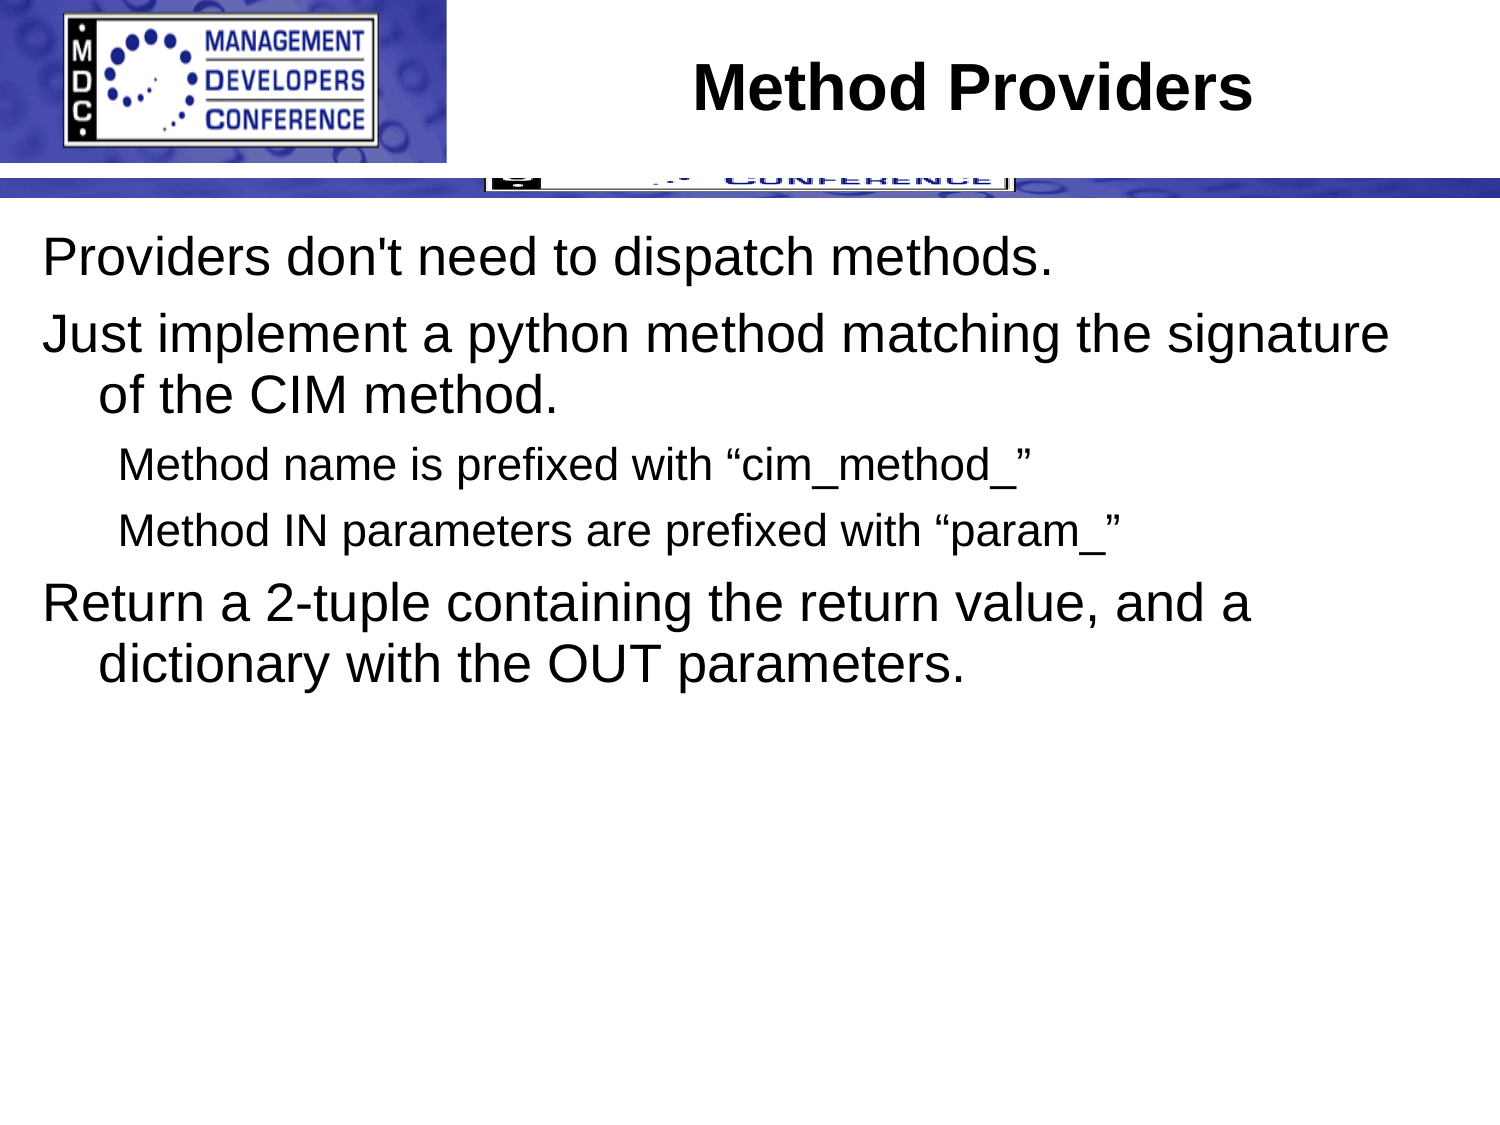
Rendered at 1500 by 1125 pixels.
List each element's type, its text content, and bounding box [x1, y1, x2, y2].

picture [0, 0, 447, 163]
picture [0, 178, 1500, 198]
list Providers don't need to dispatch methods. Just implement a python method matching the signature of the CIM method. Method name is prefixed with “cim_method_” Method IN parameters are prefixed with “param_” Return a 2-tuple containing the return value, and a dictionary with the OUT parameters. [42, 226, 1433, 1067]
title Method Providers [447, 7, 1500, 169]
